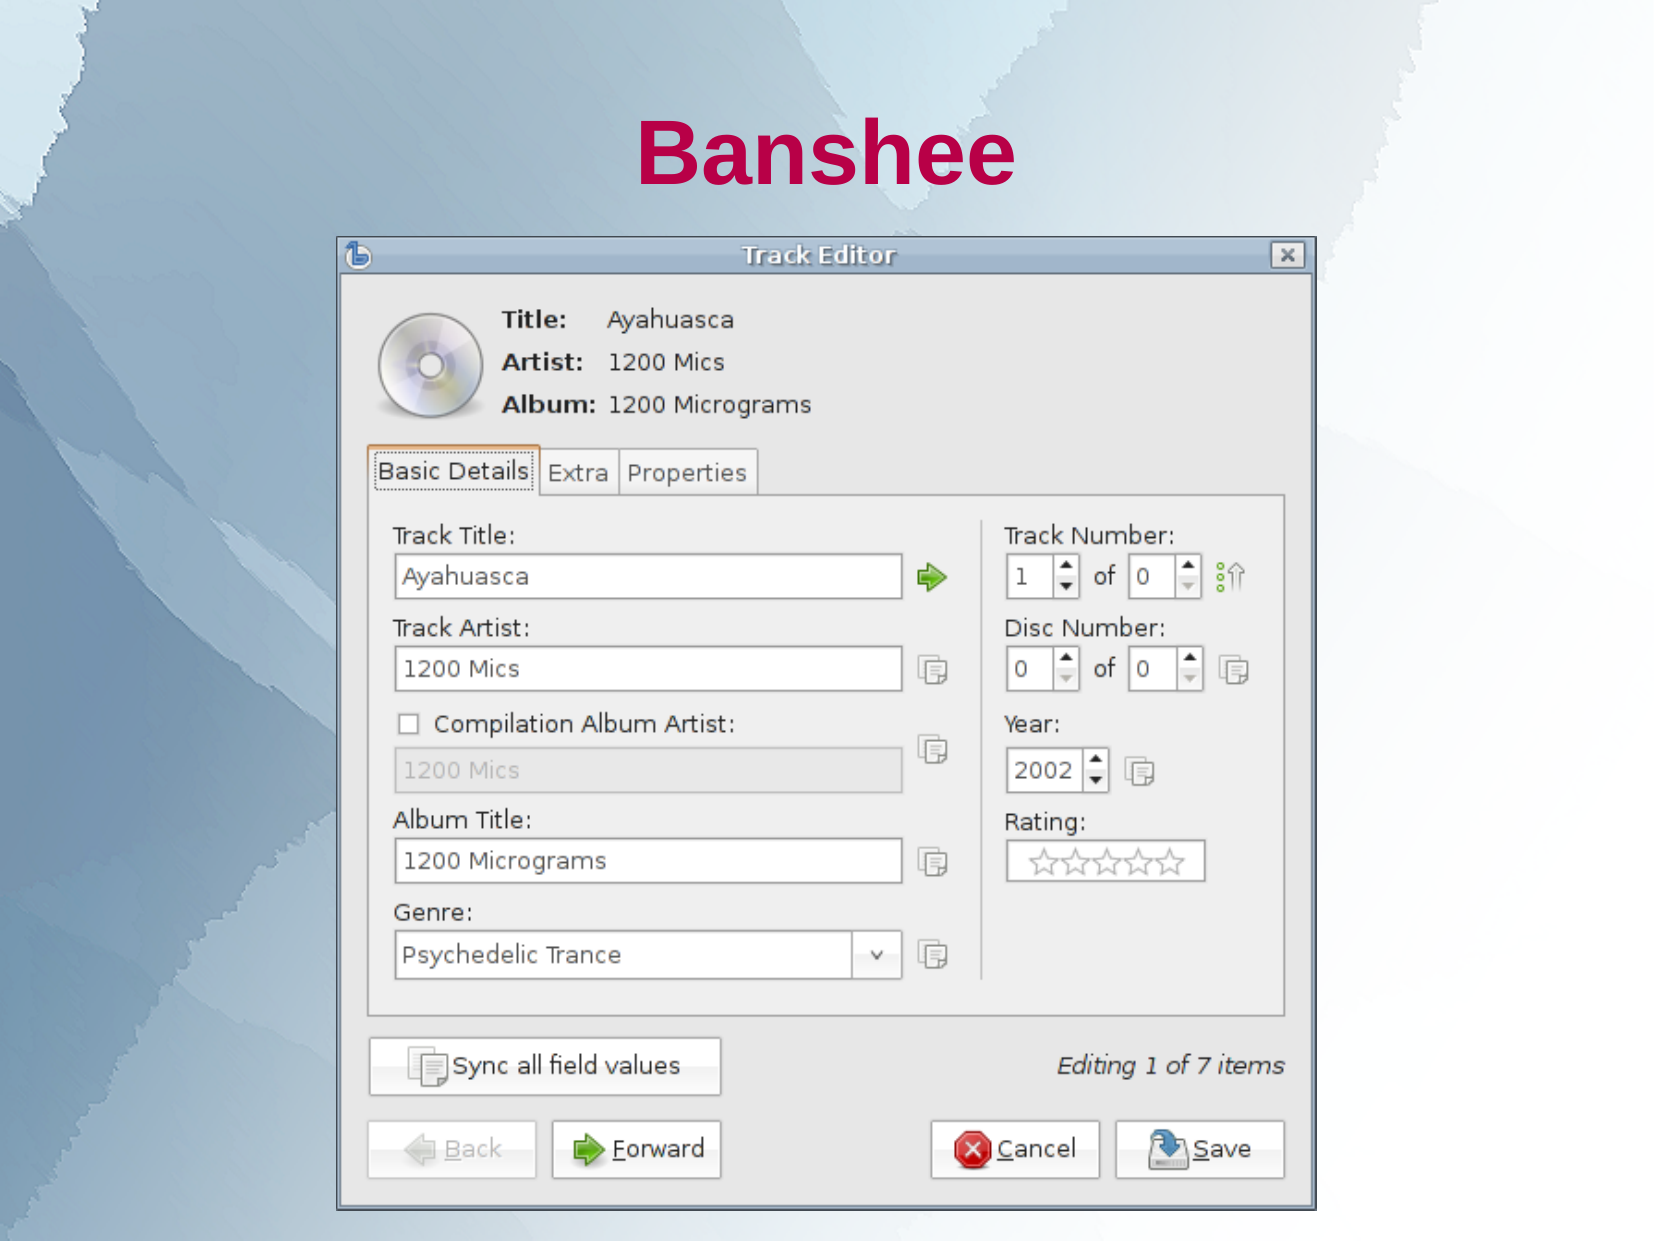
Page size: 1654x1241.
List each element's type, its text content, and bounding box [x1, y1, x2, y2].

picture [0, 0, 1654, 1241]
title Banshee [82, 56, 1571, 250]
